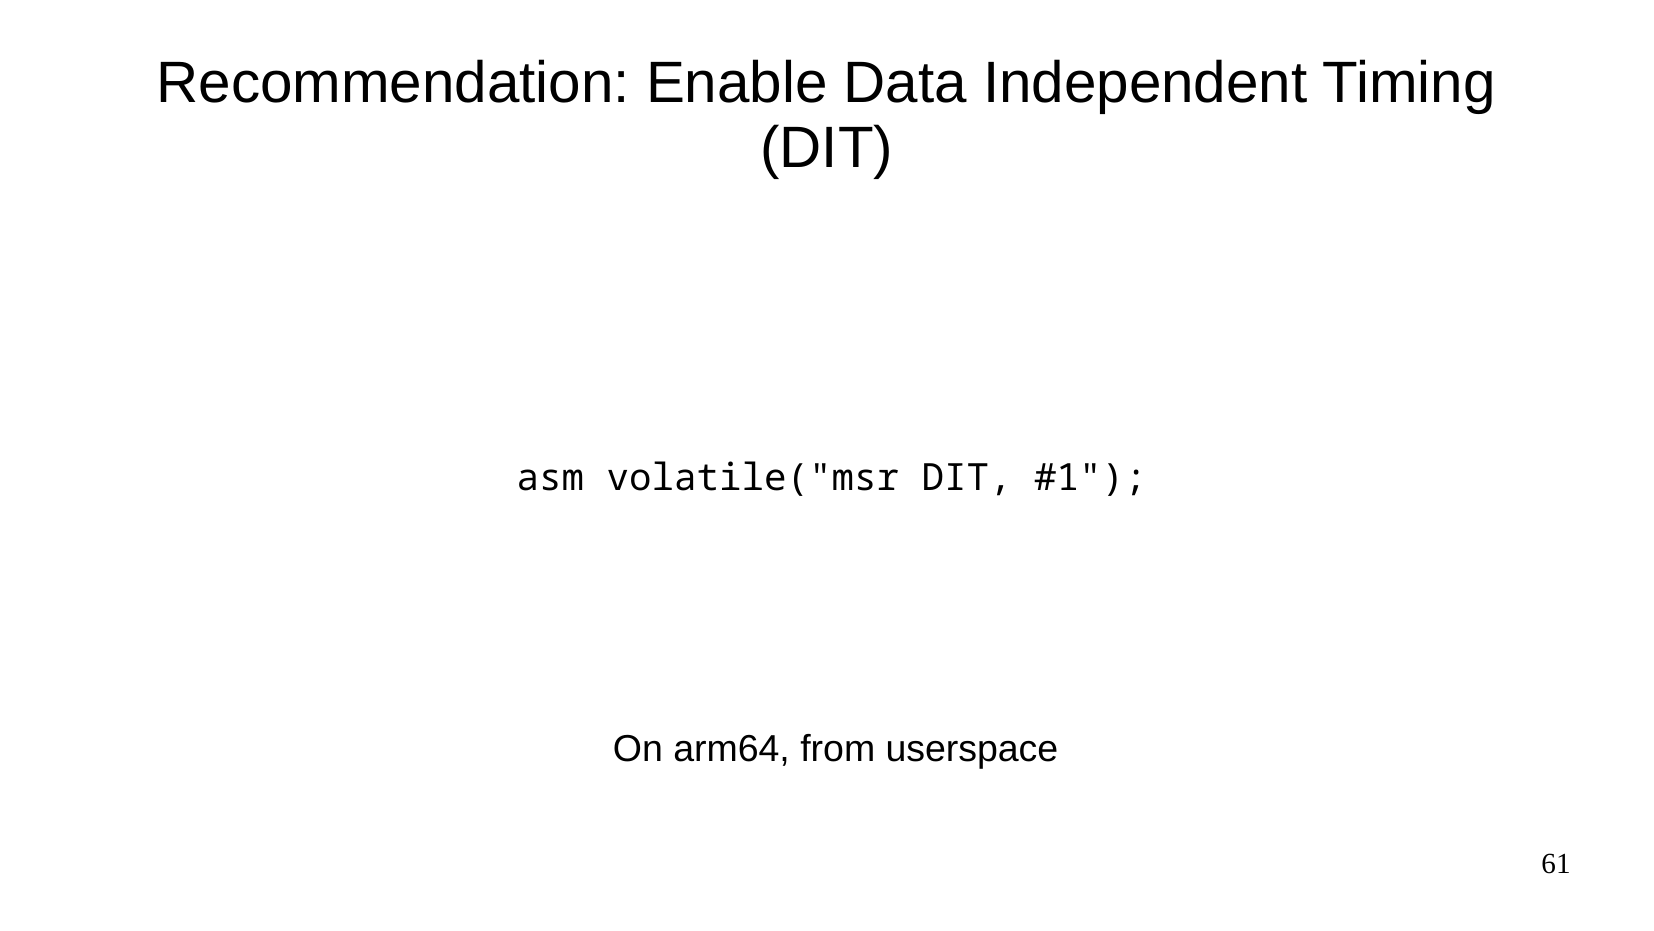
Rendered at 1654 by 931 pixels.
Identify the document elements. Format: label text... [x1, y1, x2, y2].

title Recommendation: Enable Data Independent Timing (DIT) [82, 37, 1571, 193]
text_box On arm64, from userspace [584, 720, 1087, 780]
text_box asm volatile("msr DIT, #1"); [501, 442, 1182, 504]
